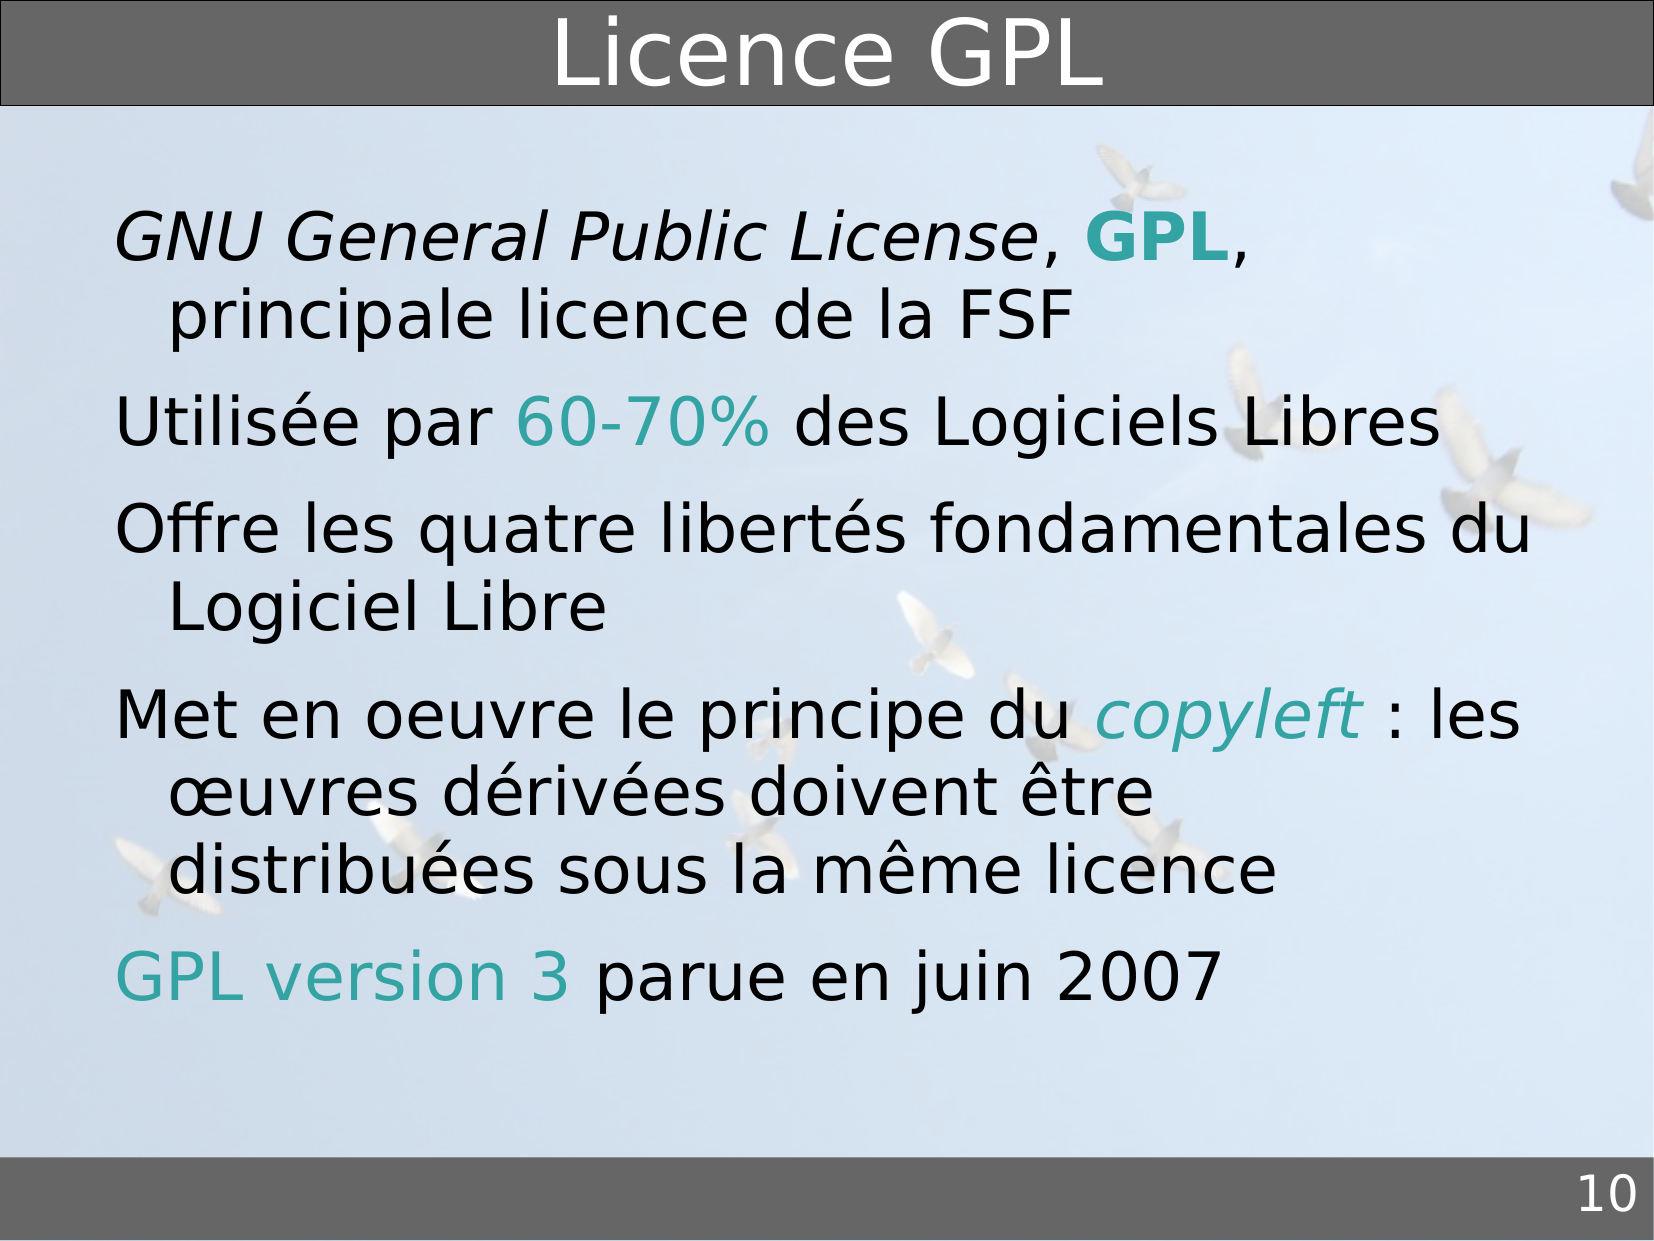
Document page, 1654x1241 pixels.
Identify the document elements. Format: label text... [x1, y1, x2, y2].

title Licence GPL [0, 0, 1654, 108]
list GNU General Public License, GPL, principale licence de la FSF Utilisée par 60-70% des Logiciels Libres Offre les quatre libertés fondamentales du Logiciel Libre Met en oeuvre le principe du copyleft : les œuvres dérivées doivent être distribuées sous la même licence GPL version 3 parue en juin 2007 [96, 198, 1543, 1035]
